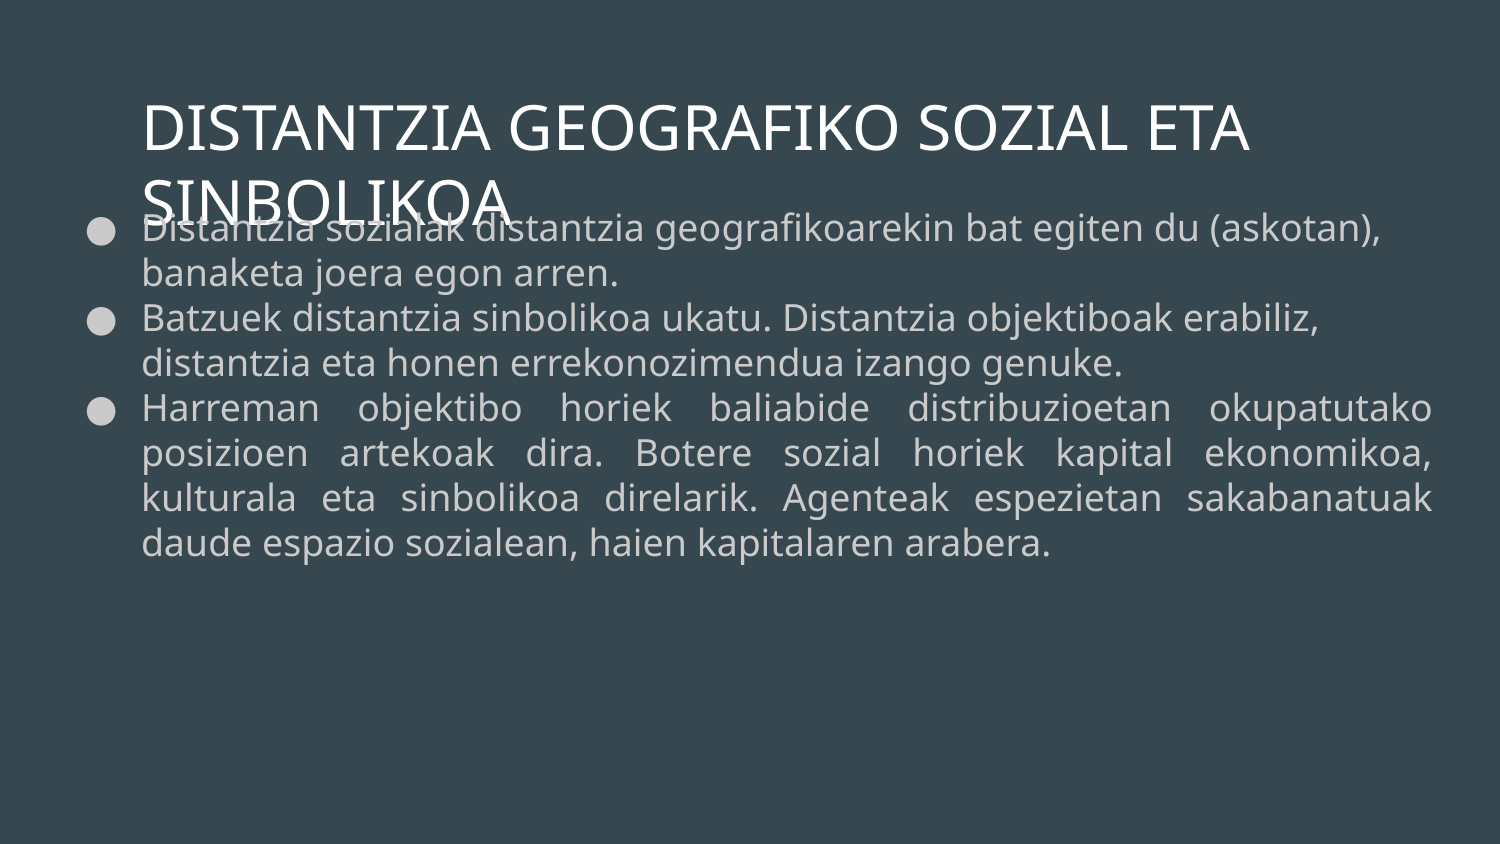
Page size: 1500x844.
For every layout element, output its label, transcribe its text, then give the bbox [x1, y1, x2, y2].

title DISTANTZIA GEOGRAFIKO SOZIAL ETA SINBOLIKOA [51, 72, 1449, 167]
list Distantzia sozialak distantzia geografikoarekin bat egiten du (askotan), banaketa joera egon arren. Batzuek distantzia sinbolikoa ukatu. Distantzia objektiboak erabiliz, distantzia eta honen errekonozimendua izango genuke. Harreman objektibo horiek baliabide distribuzioetan okupatutako posizioen artekoak dira. Botere sozial horiek kapital ekonomikoa, kulturala eta sinbolikoa direlarik. Agenteak espezietan sakabanatuak daude espazio sozialean, haien kapitalaren arabera. [51, 189, 1449, 750]
